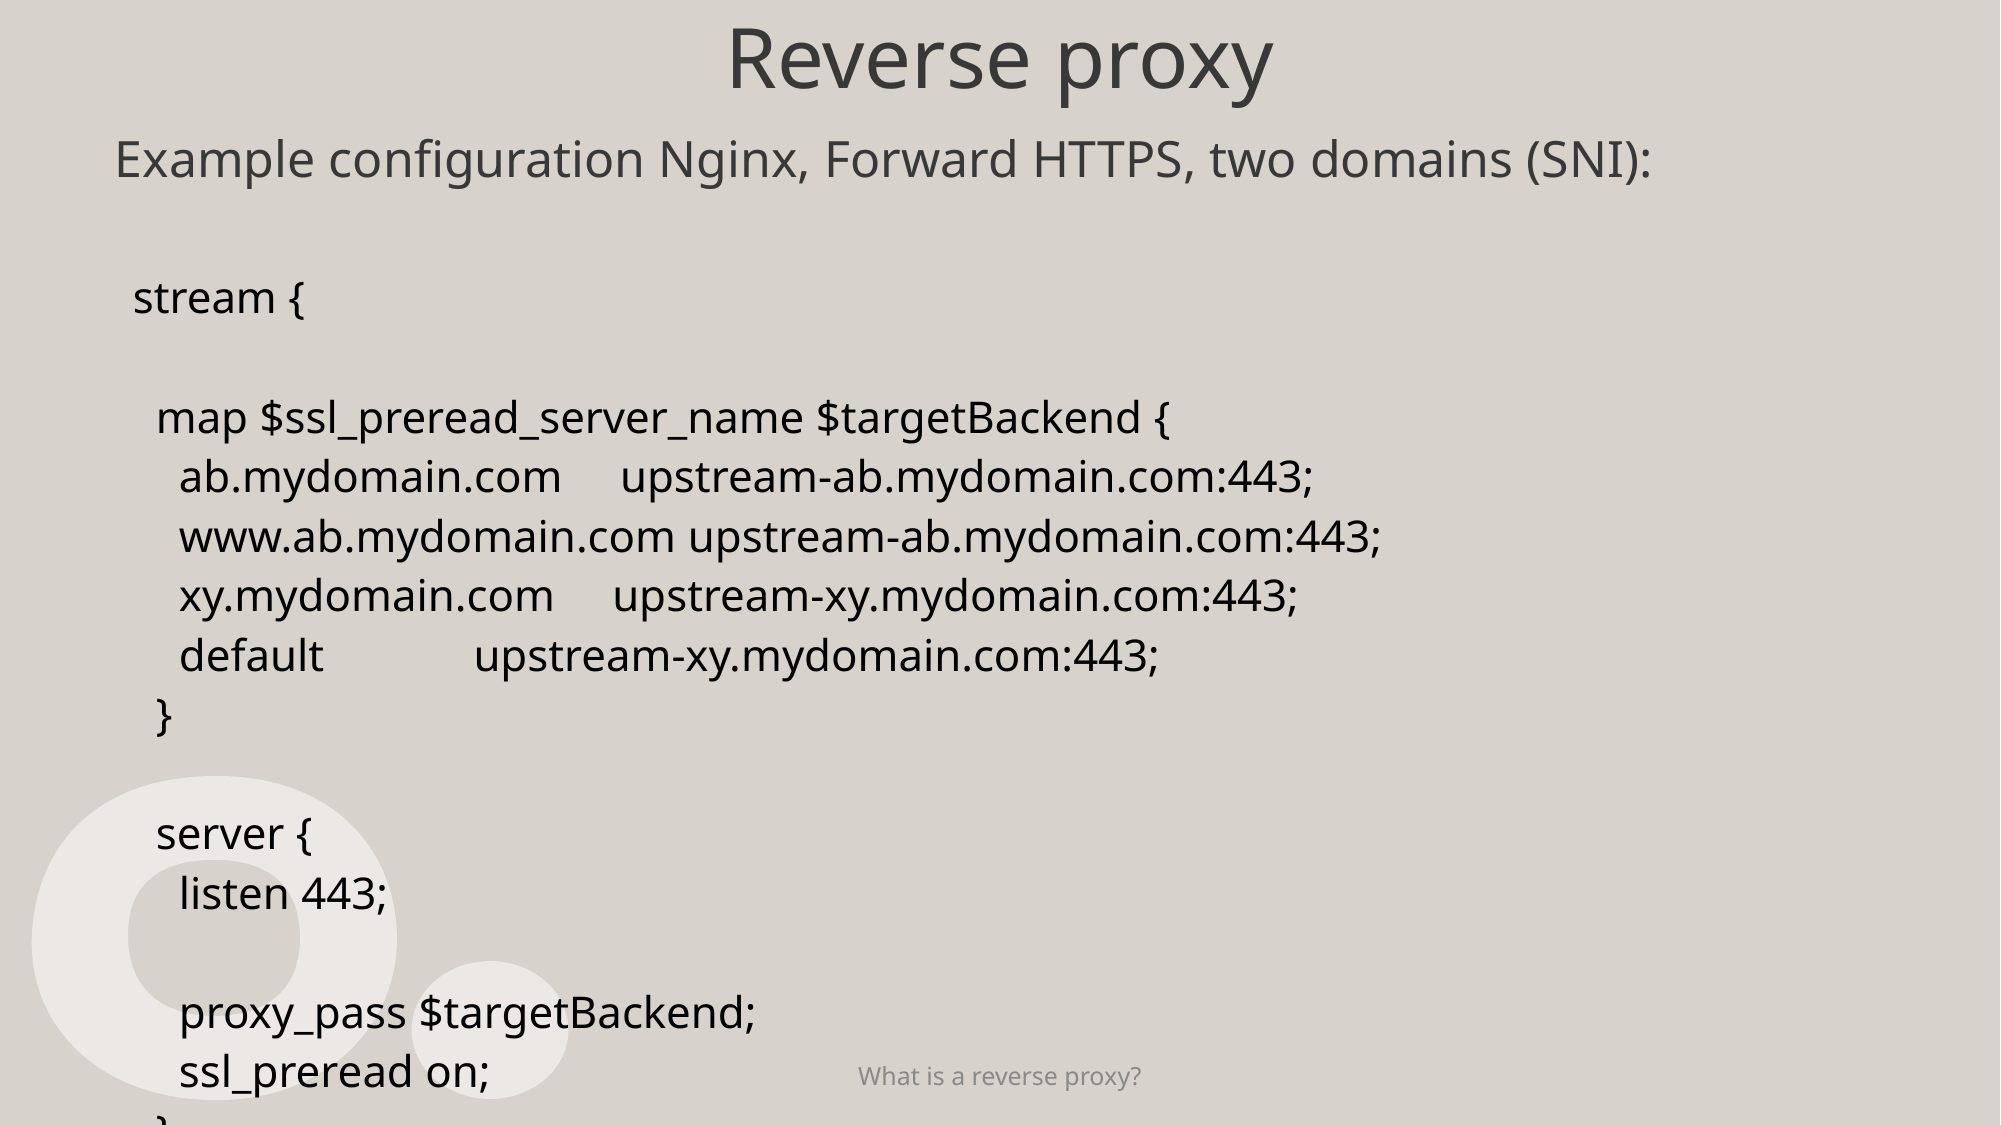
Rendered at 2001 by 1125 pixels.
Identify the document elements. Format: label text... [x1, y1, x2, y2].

text_box stream { map $ssl_preread_server_name $targetBackend { ab.mydomain.com upstream-ab.mydomain.com:443; www.ab.mydomain.com upstream-ab.mydomain.com:443; xy.mydomain.com upstream-xy.mydomain.com:443; default upstream-xy.mydomain.com:443; } server { listen 443; proxy_pass $targetBackend; ssl_preread on; } } [118, 259, 1666, 1125]
list Example configuration Nginx, Forward HTTPS, two domains (SNI): [99, 127, 1890, 780]
title Reverse proxy [0, 5, 2000, 119]
